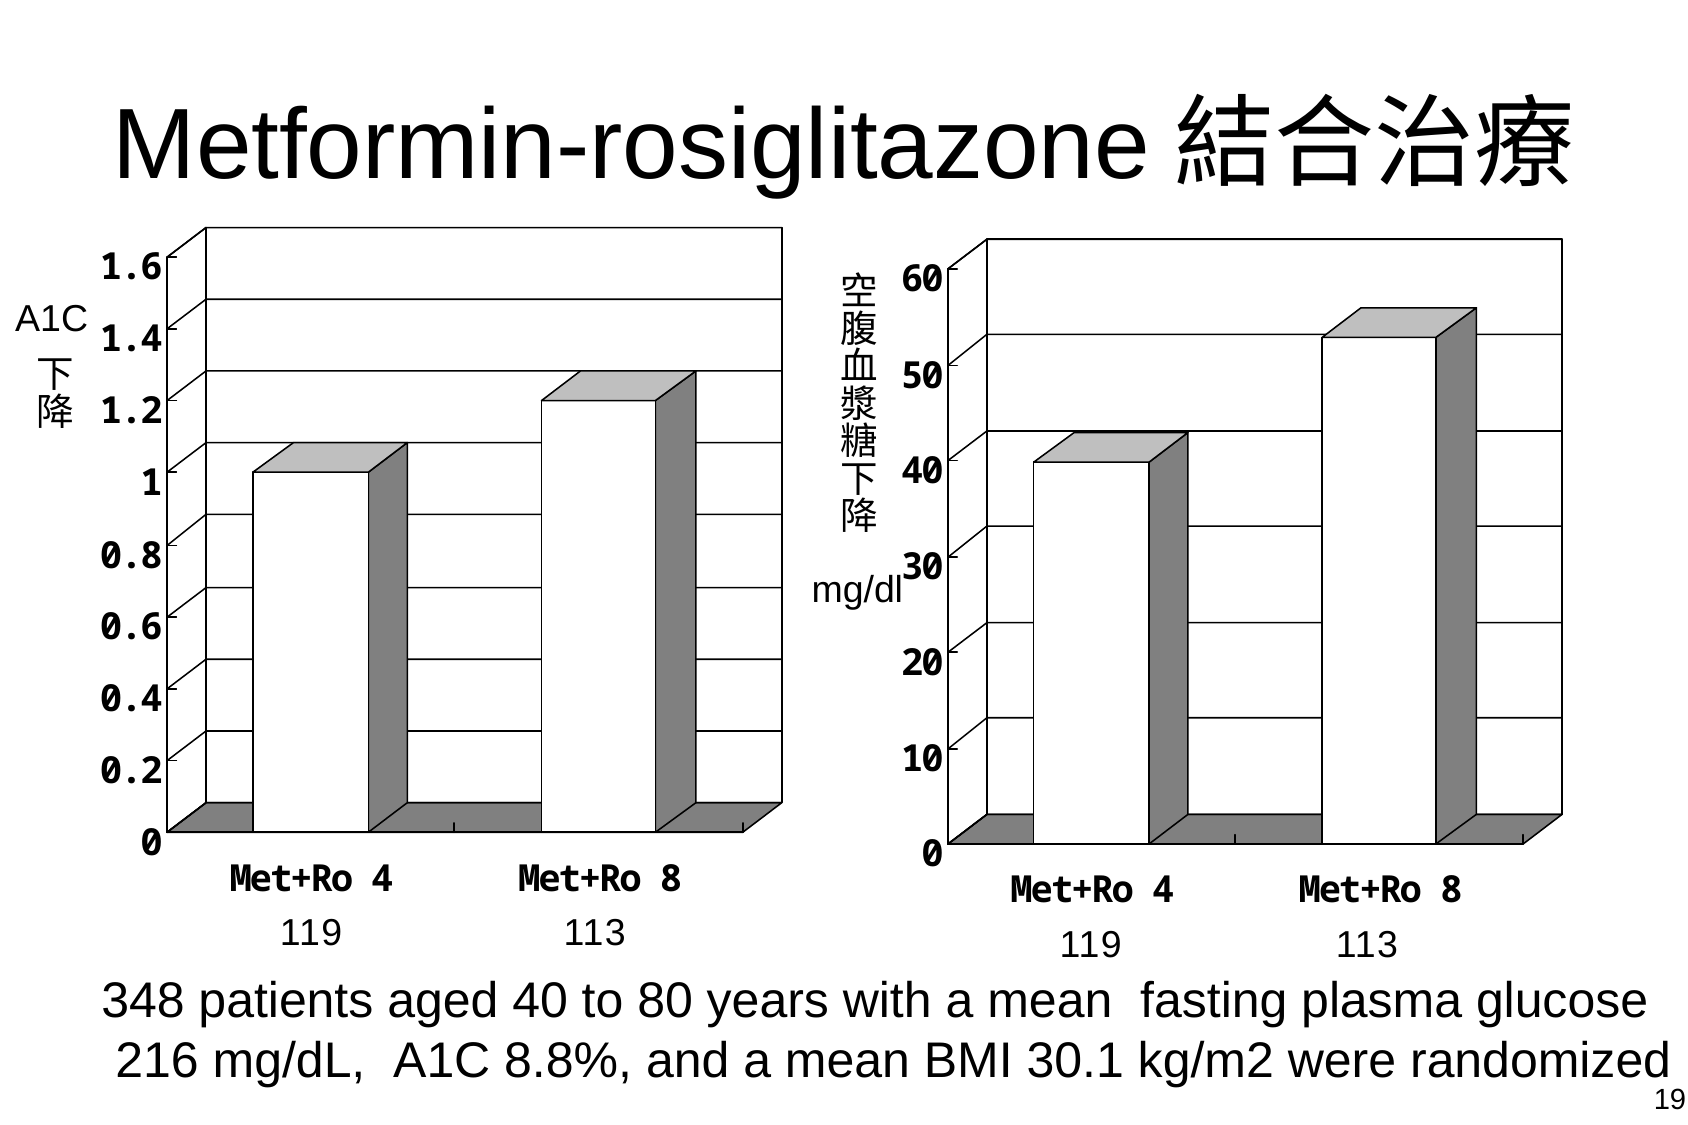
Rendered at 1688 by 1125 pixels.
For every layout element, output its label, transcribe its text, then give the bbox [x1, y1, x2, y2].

text_box 113 [555, 893, 634, 968]
text_box 113 [1328, 904, 1435, 980]
text_box 空腹血漿糖下降 [834, 264, 856, 550]
text_box A1C [7, 278, 96, 354]
text_box mg/dl [803, 550, 856, 626]
text_box 348 patients aged 40 to 80 years with a mean fasting plasma glucose 216 mg/dL, A1C 8.8%, and a mean BMI 30.1 kg/m2 were randomized [93, 952, 1681, 1102]
text_box mg/dl [847, 584, 856, 600]
text_box 119 [1052, 904, 1130, 980]
title Metformin-rosiglitazone結合治療 [84, 45, 1604, 233]
text_box 119 [272, 893, 351, 968]
text_box 下降 [31, 346, 92, 452]
chart [856, 208, 1602, 951]
chart [64, 196, 810, 939]
